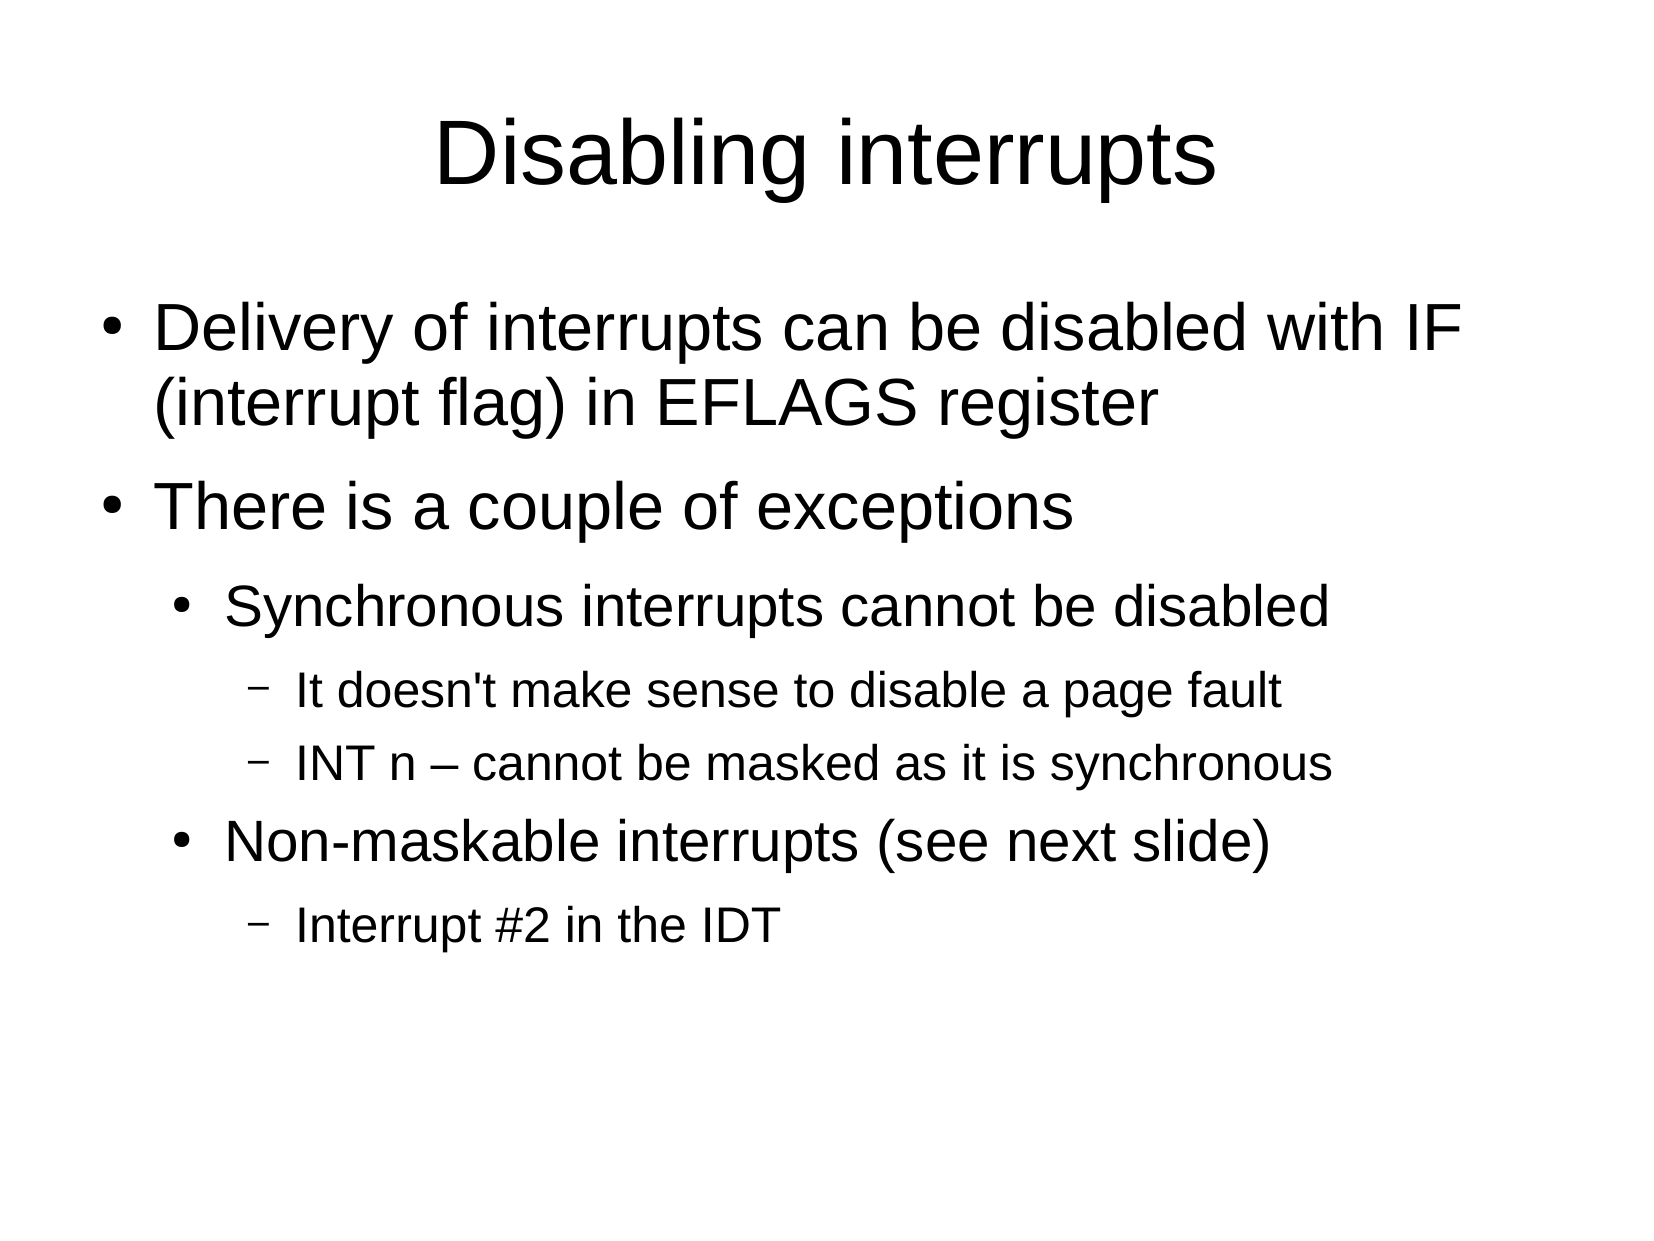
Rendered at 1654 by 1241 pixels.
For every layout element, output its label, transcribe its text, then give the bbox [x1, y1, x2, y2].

title Disabling interrupts [82, 49, 1571, 257]
list Delivery of interrupts can be disabled with IF (interrupt flag) in EFLAGS register There is a couple of exceptions Synchronous interrupts cannot be disabled It doesn't make sense to disable a page fault INT n – cannot be masked as it is synchronous Non-maskable interrupts (see next slide) Interrupt #2 in the IDT [82, 290, 1571, 1010]
